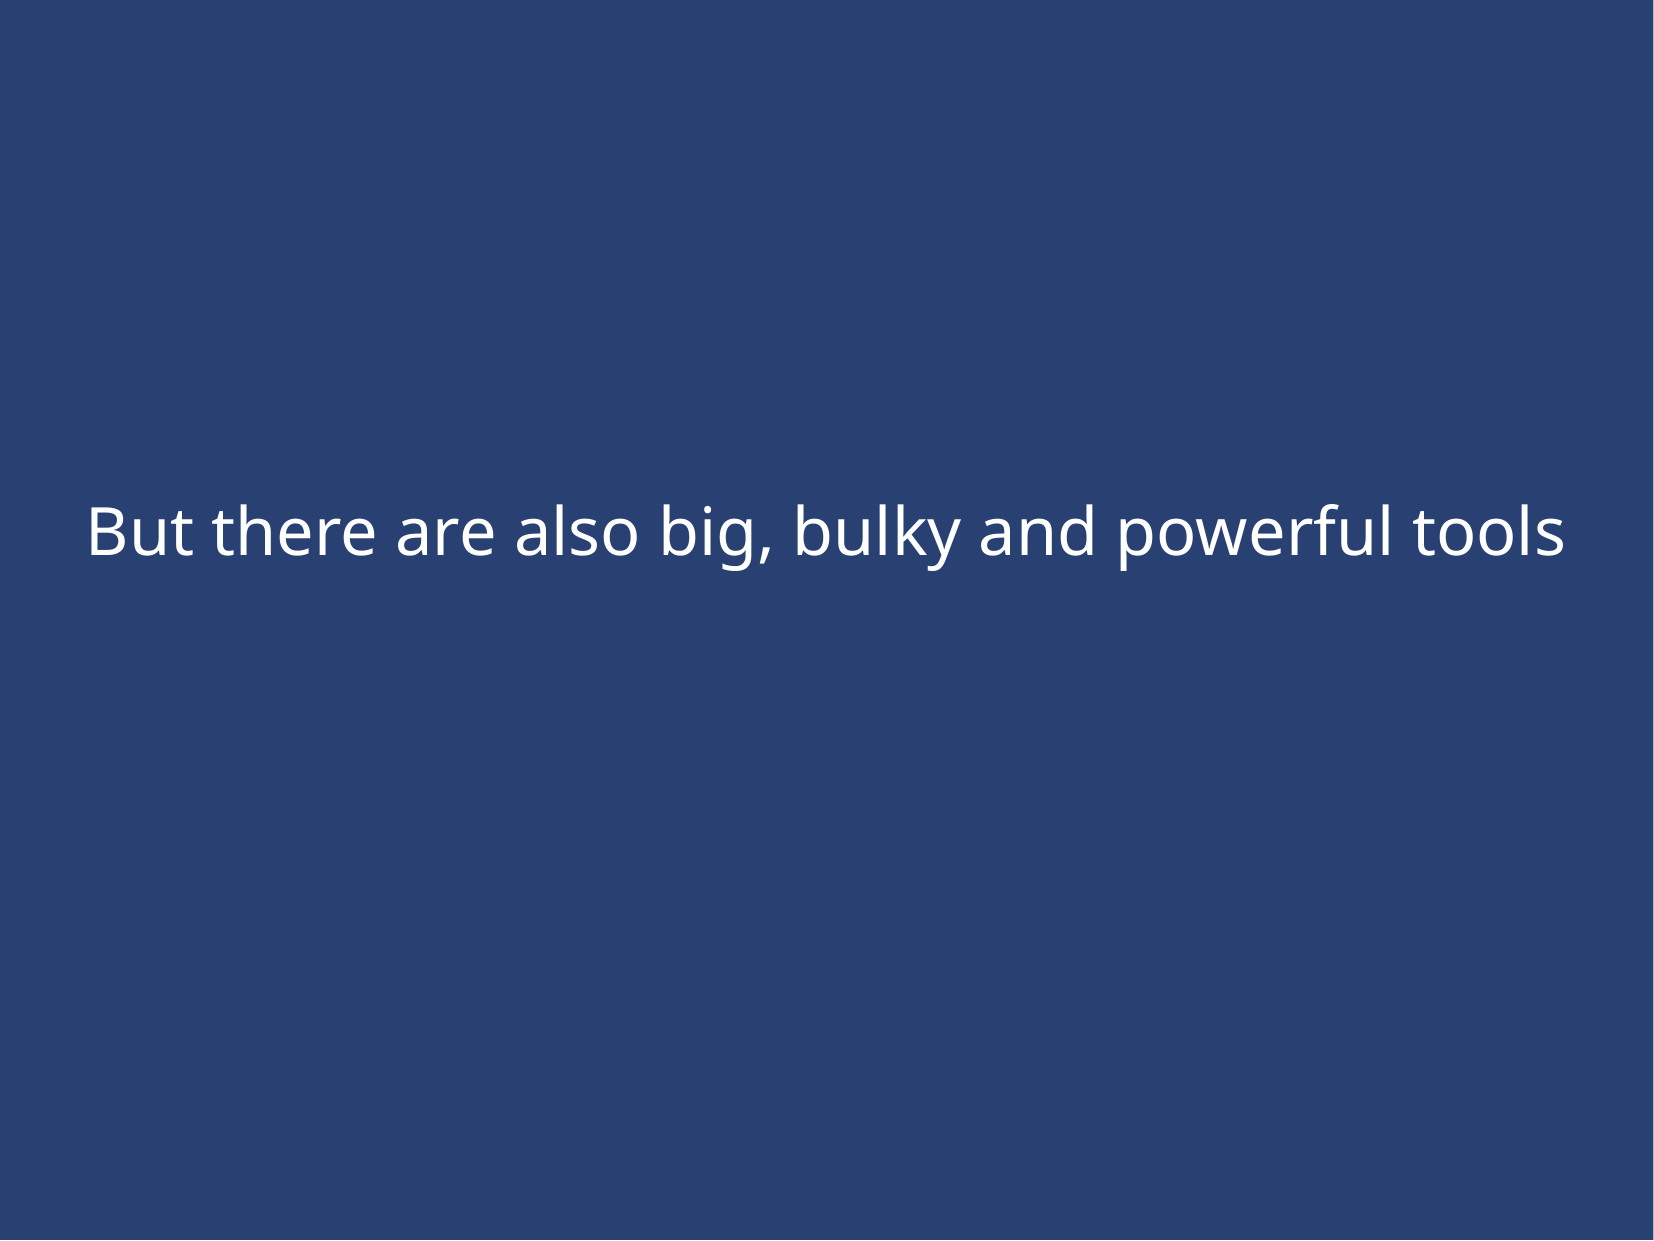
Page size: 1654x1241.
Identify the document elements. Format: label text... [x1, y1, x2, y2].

subtitle But there are also big, bulky and powerful tools [82, 49, 1571, 1109]
